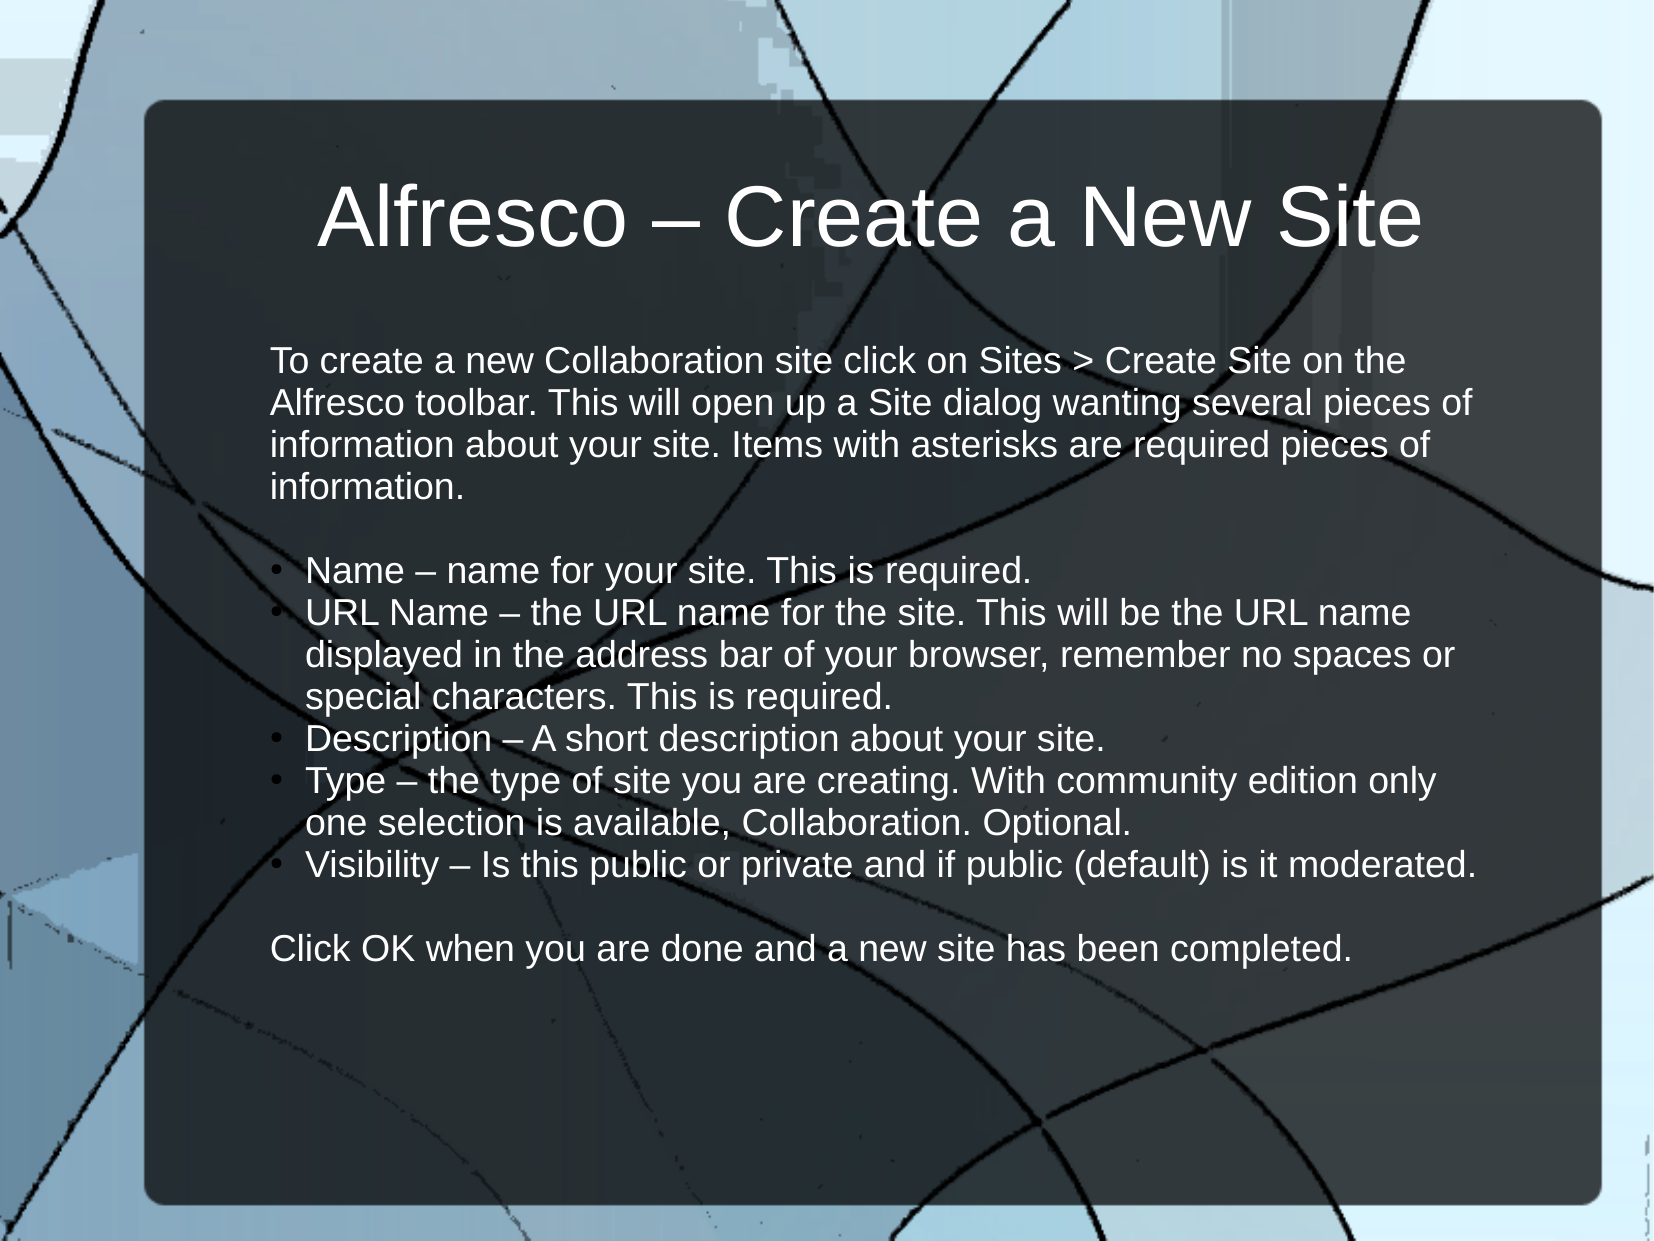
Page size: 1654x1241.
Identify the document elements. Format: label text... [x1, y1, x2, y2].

picture [0, 0, 1654, 1241]
title Alfresco – Create a New Site [159, 108, 1583, 325]
text_box To create a new Collaboration site click on Sites > Create Site on the Alfresco toolbar. This will open up a Site dialog wanting several pieces of information about your site. Items with asterisks are required pieces of information. Name – name for your site. This is required. URL Name – the URL name for the site. This will be the URL name displayed in the address bar of your browser, remember no spaces or special characters. This is required. Description – A short description about your site. Type – the type of site you are creating. With community edition only one selection is available, Collaboration. Optional. Visibility – Is this public or private and if public (default) is it moderated. Click OK when you are done and a new site has been completed. [255, 332, 1516, 1063]
